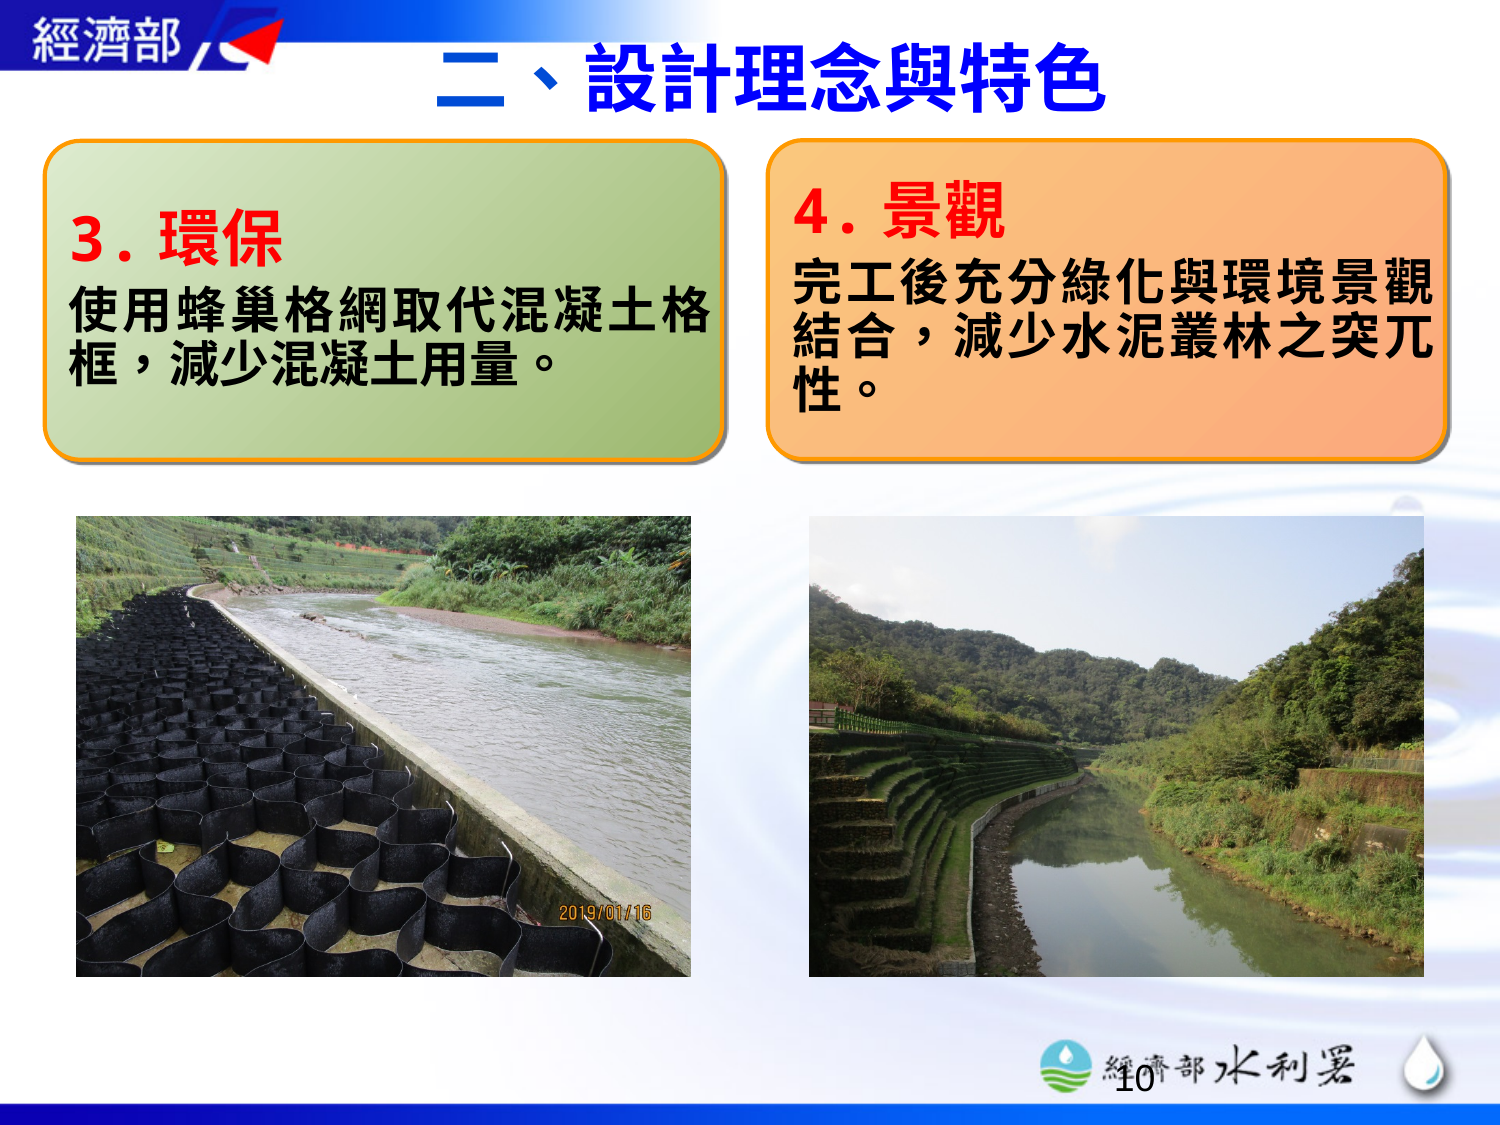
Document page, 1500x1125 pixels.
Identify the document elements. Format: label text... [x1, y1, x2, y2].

text_box 4.景觀 完工後充分綠化與環境景觀結合，減少水泥叢林之突兀性。 [767, 140, 1446, 460]
text_box 3.環保 使用蜂巢格網取代混凝土格框，減少混凝土用量。 [44, 140, 723, 460]
text_box 二、設計理念與特色 [419, 17, 1152, 137]
text_box 2017/03/16 [564, 940, 762, 981]
picture [0, 0, 1500, 1125]
